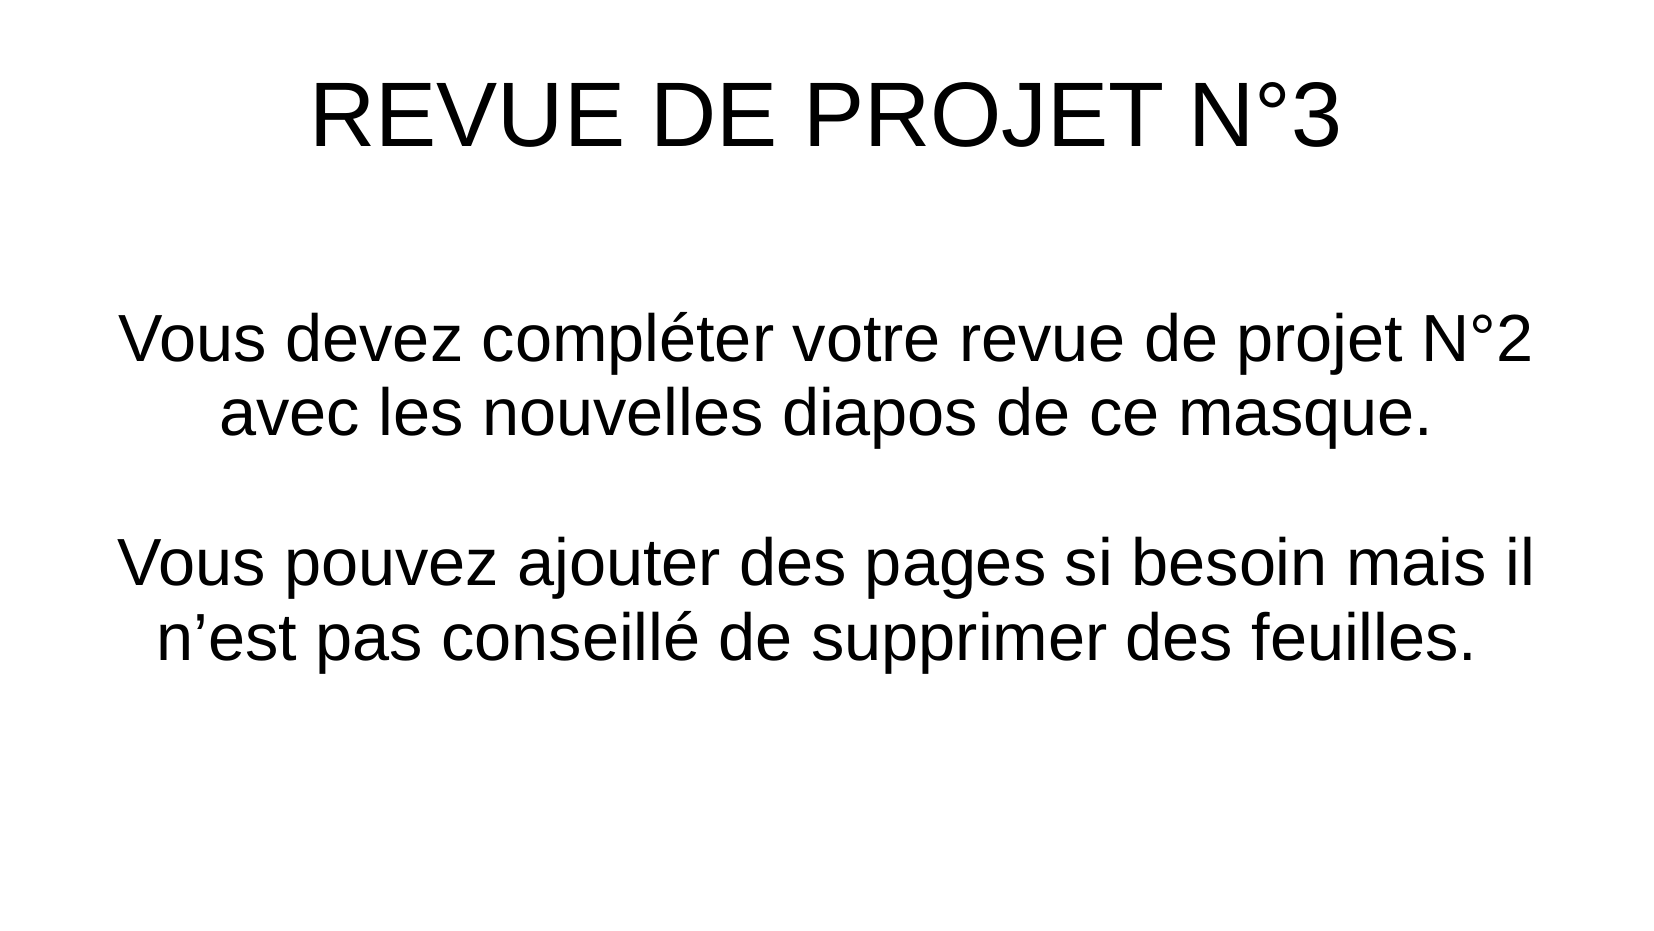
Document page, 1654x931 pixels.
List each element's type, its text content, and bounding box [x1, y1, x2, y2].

title REVUE DE PROJET N°3 [82, 37, 1571, 188]
subtitle Vous devez compléter votre revue de projet N°2 avec les nouvelles diapos de ce masque. Vous pouvez ajouter des pages si besoin mais il n’est pas conseillé de supprimer des feuilles. [82, 188, 1571, 787]
